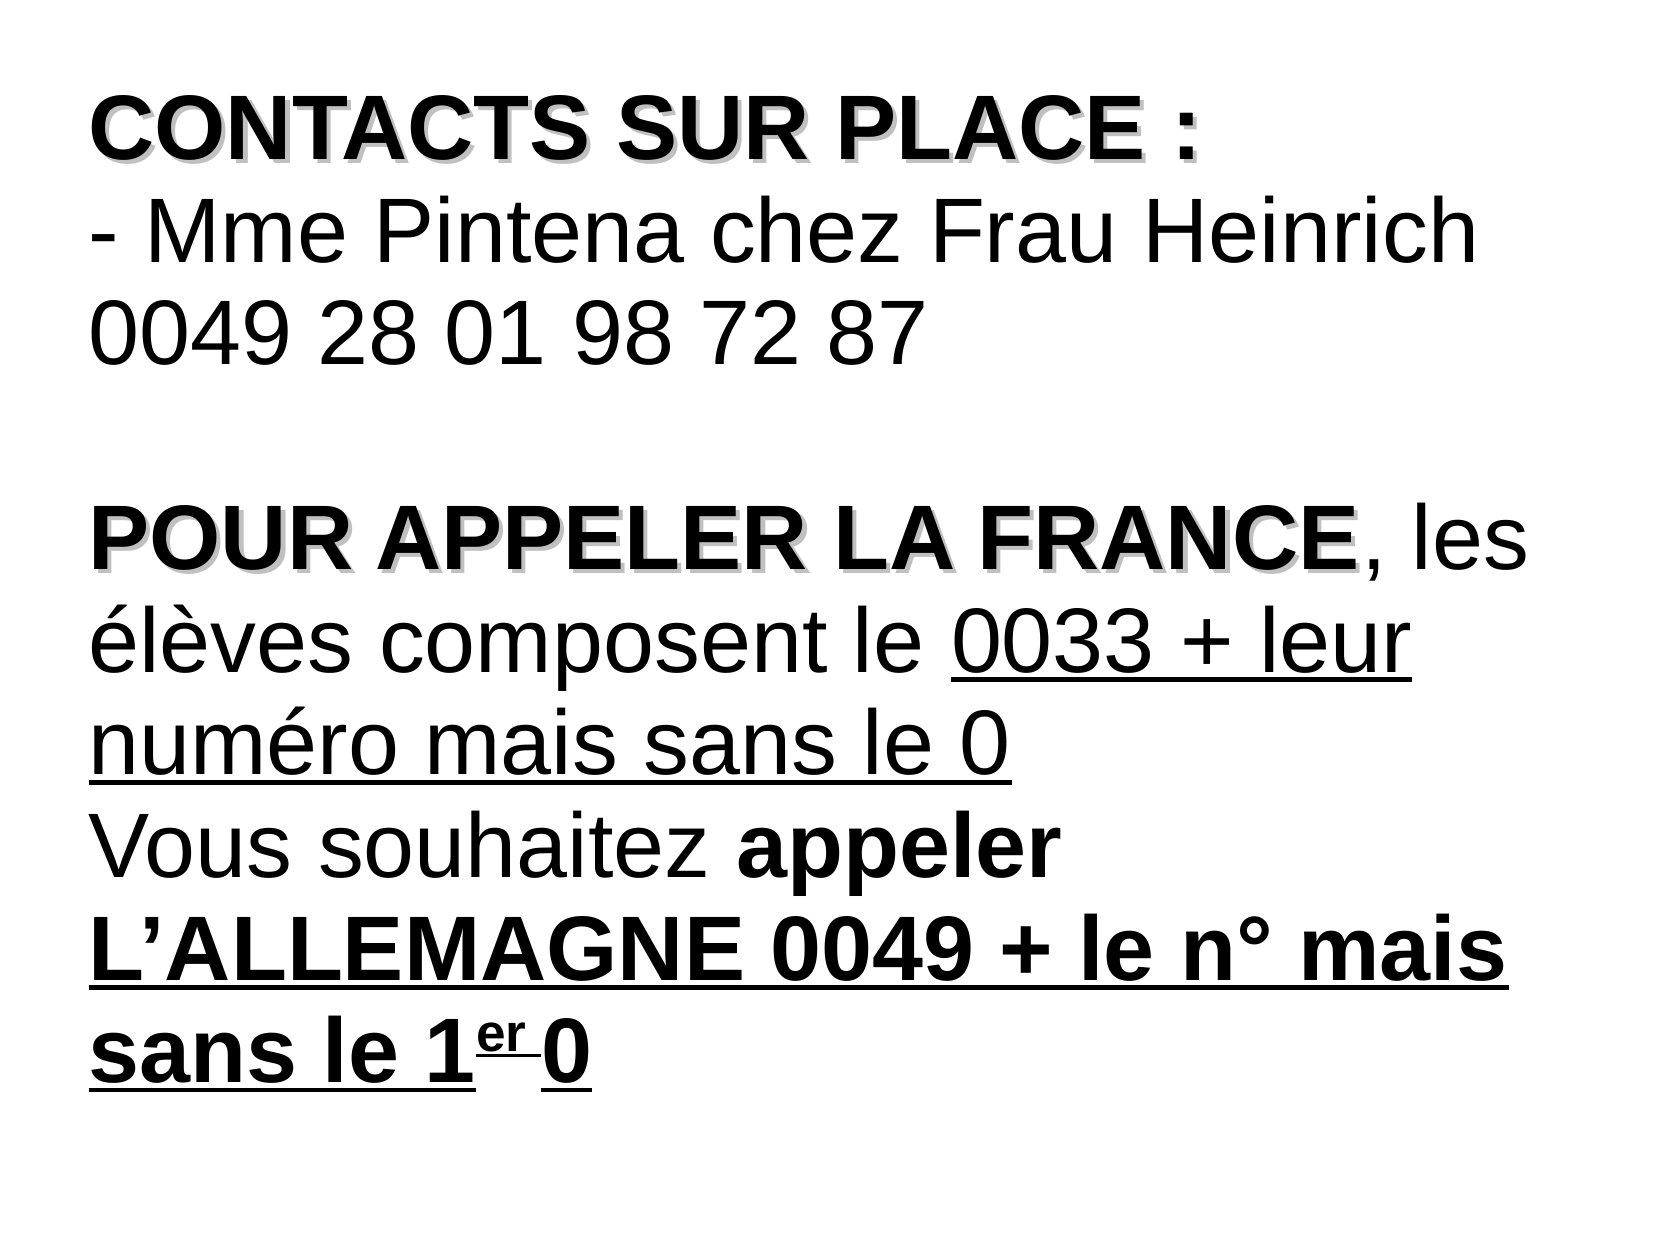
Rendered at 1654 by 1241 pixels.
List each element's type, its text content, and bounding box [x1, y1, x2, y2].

title CONTACTS SUR PLACE : - Mme Pintena chez Frau Heinrich 0049 28 01 98 72 87 POUR APPELER LA FRANCE, les élèves composent le 0033 + leur numéro mais sans le 0 Vous souhaitez appeler L’ALLEMAGNE 0049 + le n° mais sans le 1er 0 [88, 25, 1577, 1241]
